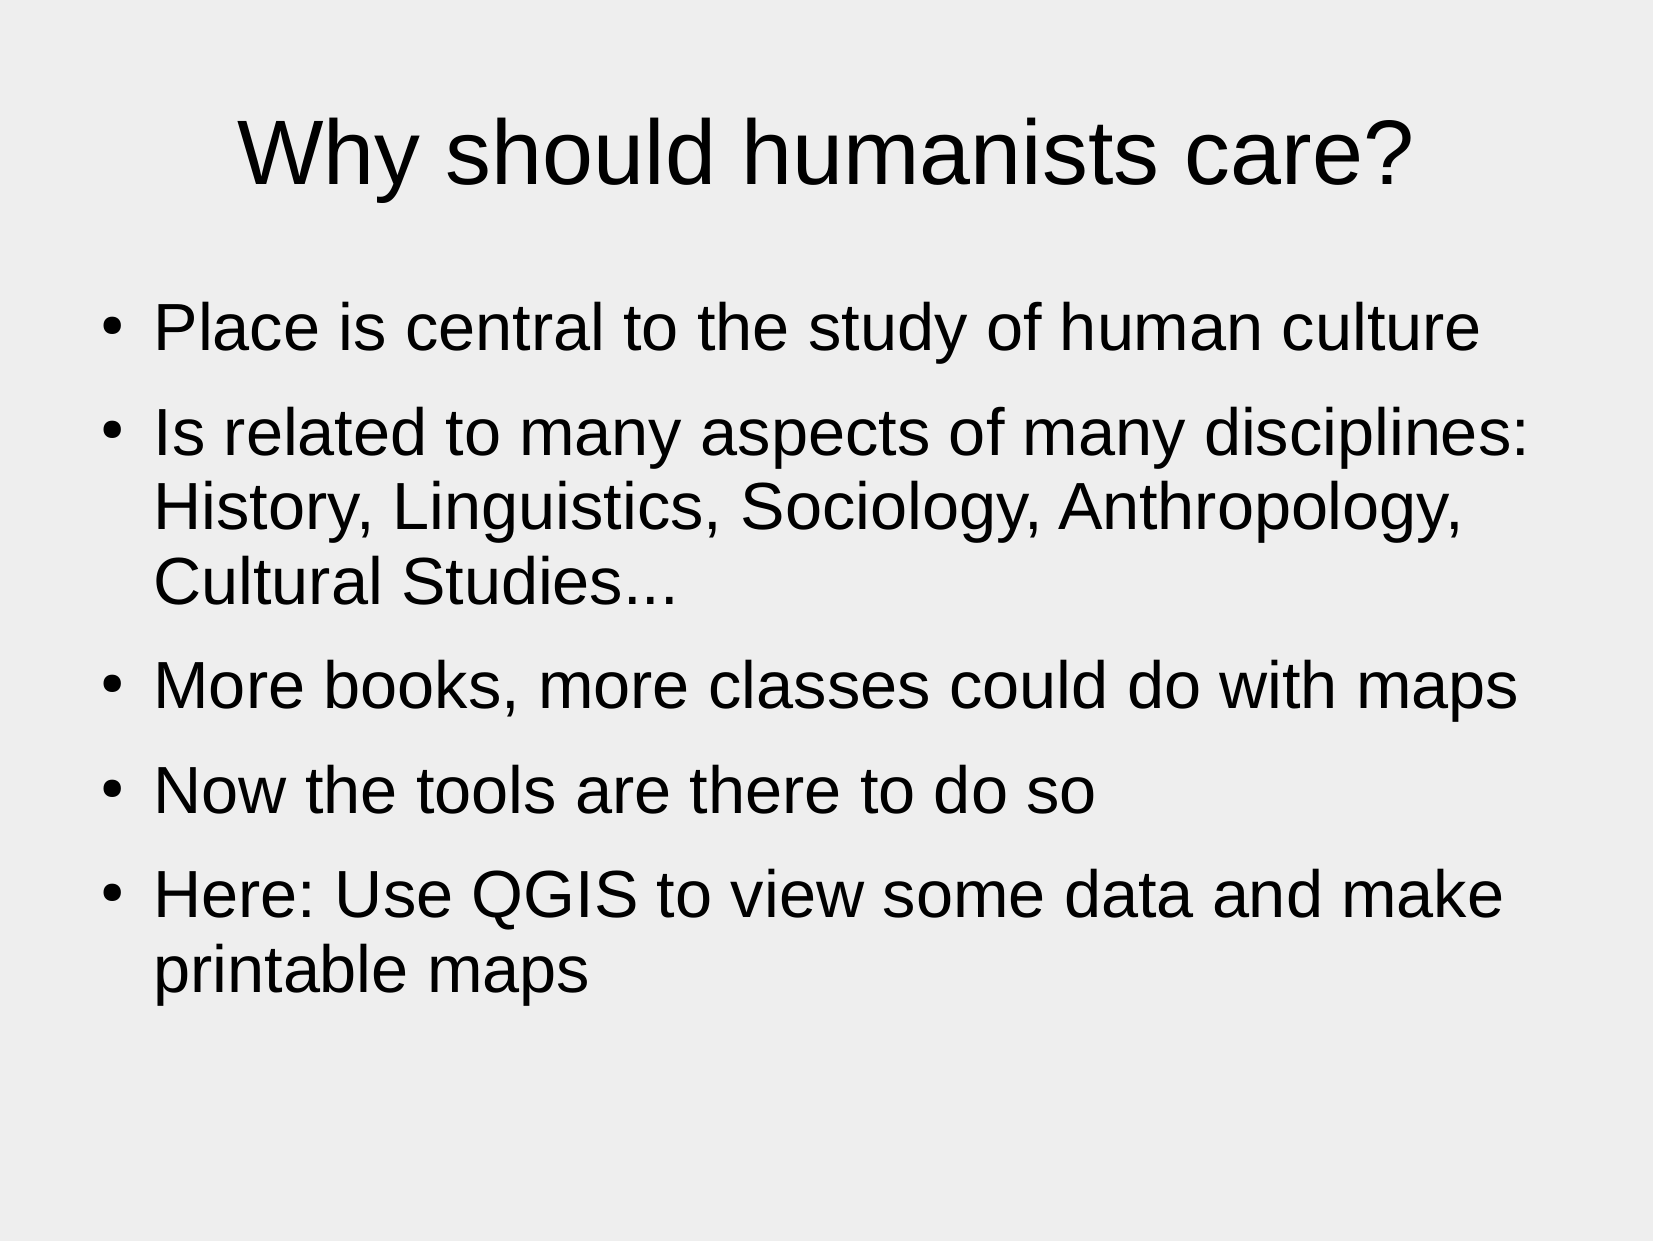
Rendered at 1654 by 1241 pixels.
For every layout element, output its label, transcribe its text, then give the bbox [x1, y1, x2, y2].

list Place is central to the study of human culture Is related to many aspects of many disciplines: History, Linguistics, Sociology, Anthropology, Cultural Studies... More books, more classes could do with maps Now the tools are there to do so Here: Use QGIS to view some data and make printable maps [82, 290, 1571, 1010]
title Why should humanists care? [82, 49, 1571, 257]
